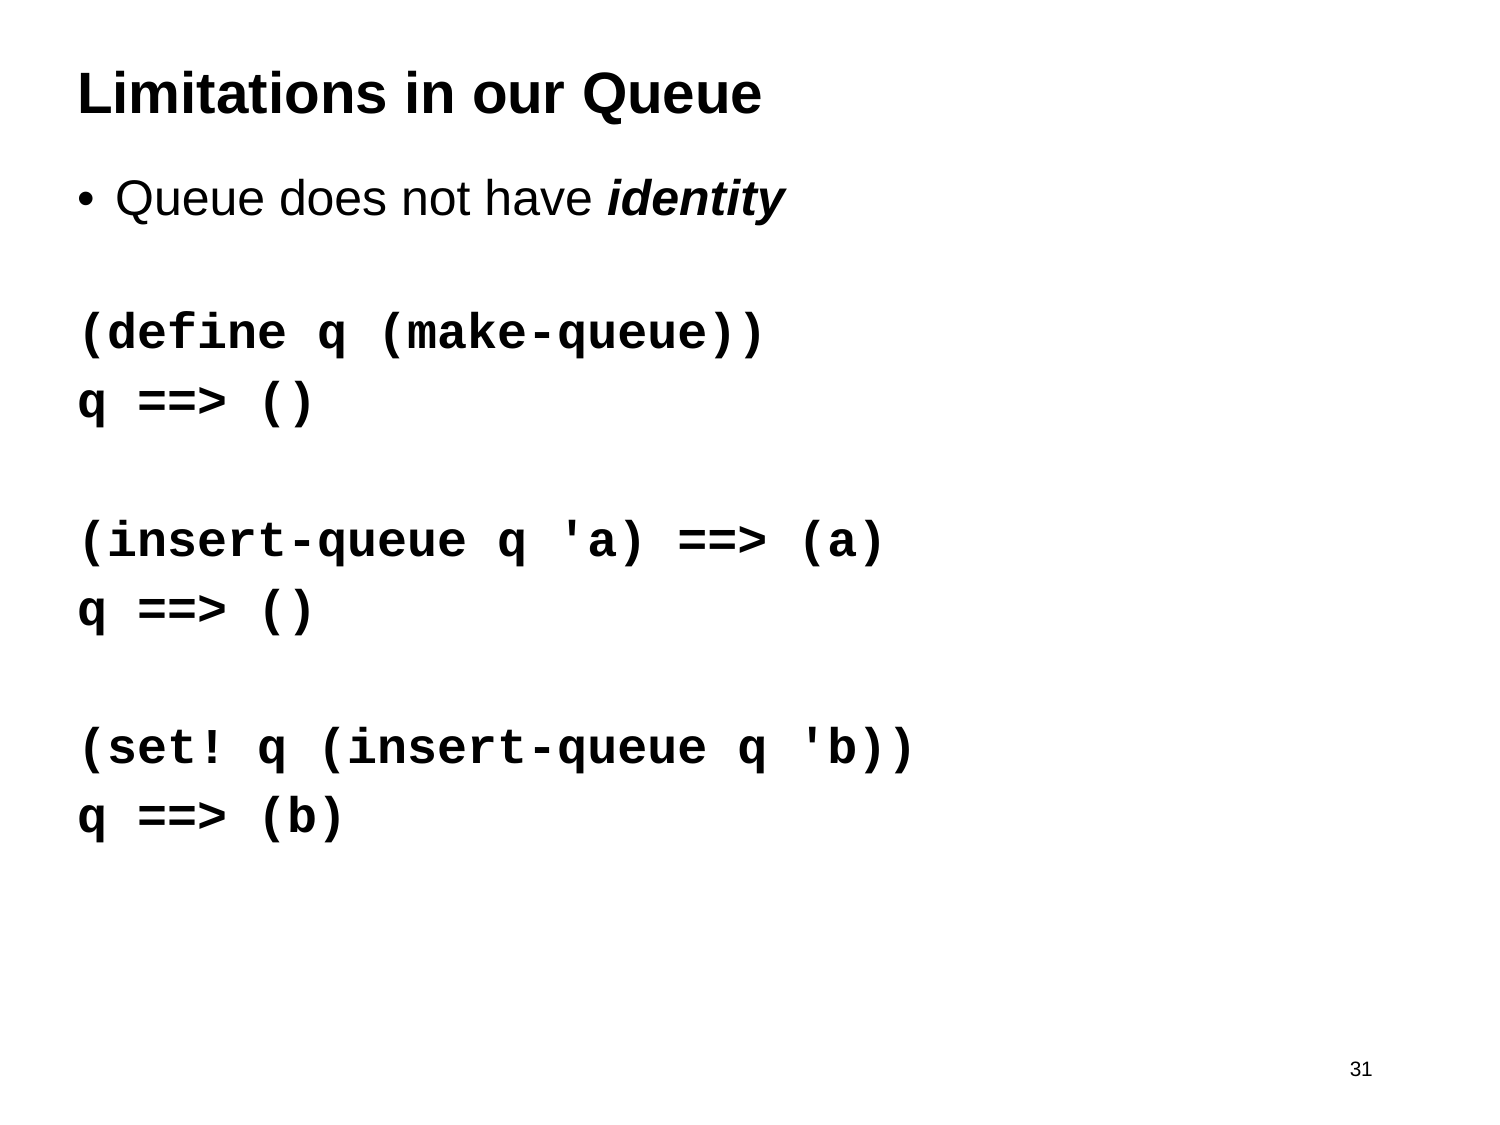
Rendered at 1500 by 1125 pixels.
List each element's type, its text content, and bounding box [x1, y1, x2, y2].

list Queue does not have identity (define q (make-queue)) q ==> () (insert-queue q 'a) ==> (a) q ==> () (set! q (insert-queue q 'b)) q ==> (b) [62, 162, 1450, 1000]
title Limitations in our Queue [62, 24, 1338, 162]
